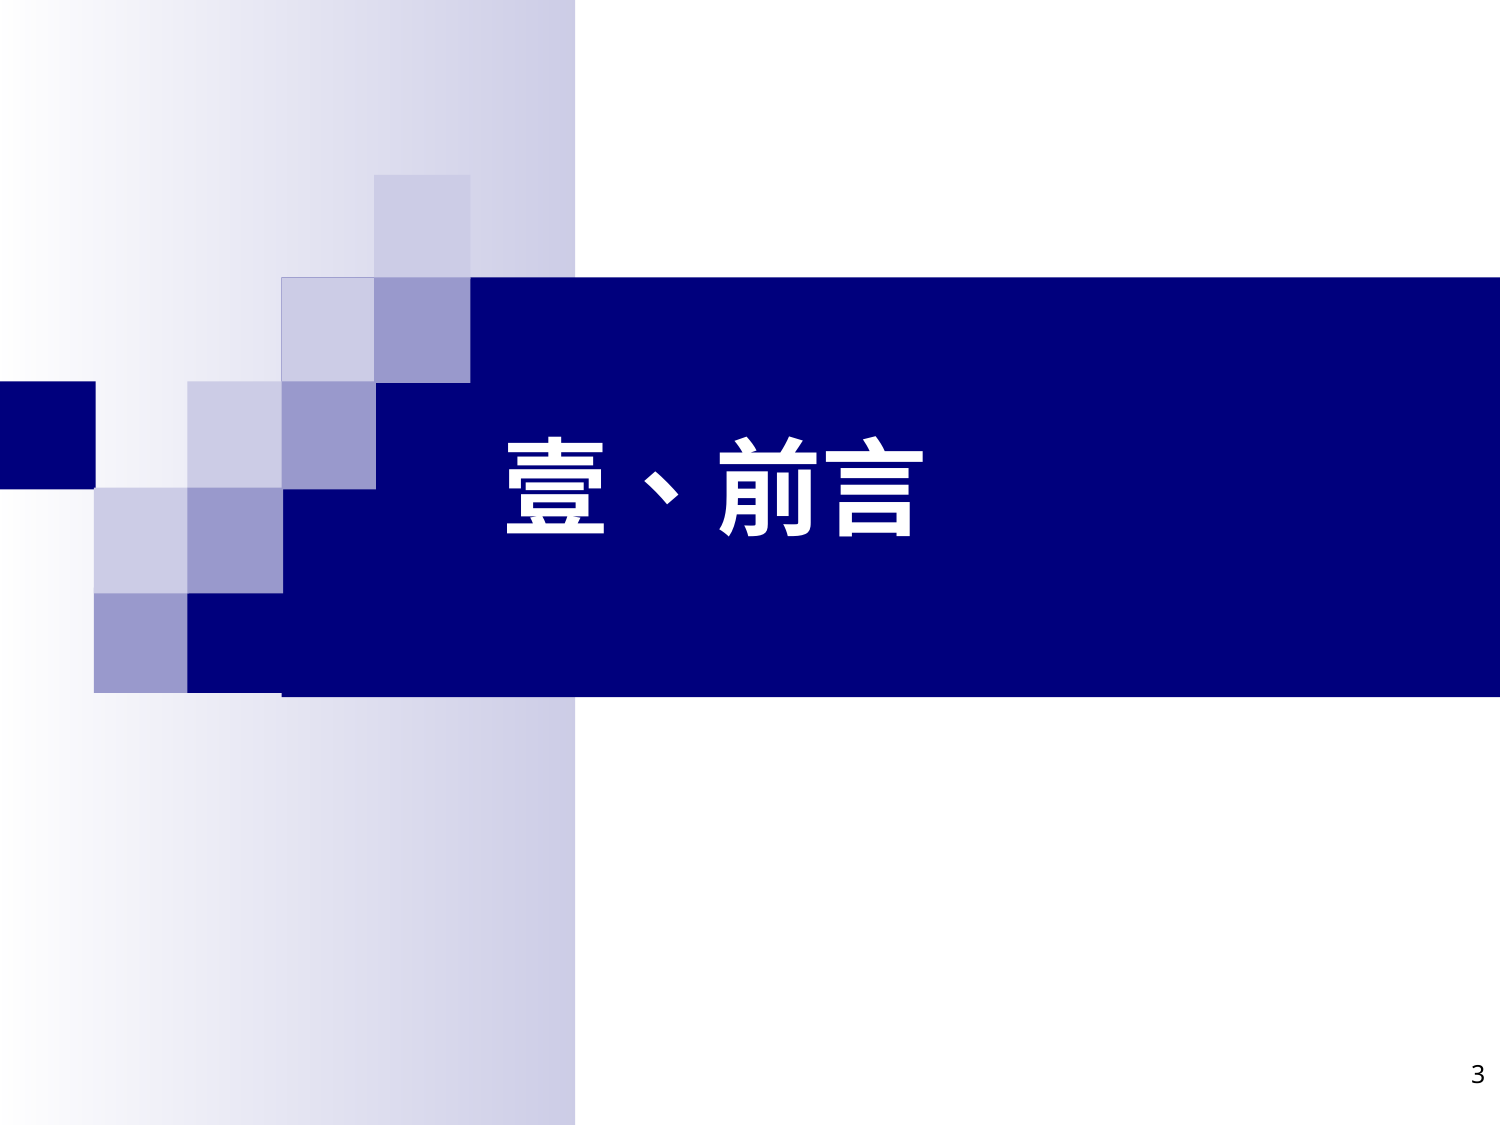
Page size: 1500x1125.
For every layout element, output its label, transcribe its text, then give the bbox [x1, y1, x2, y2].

title 壹、前言 [487, 299, 1476, 663]
text_box <number> [1149, 1025, 1500, 1101]
